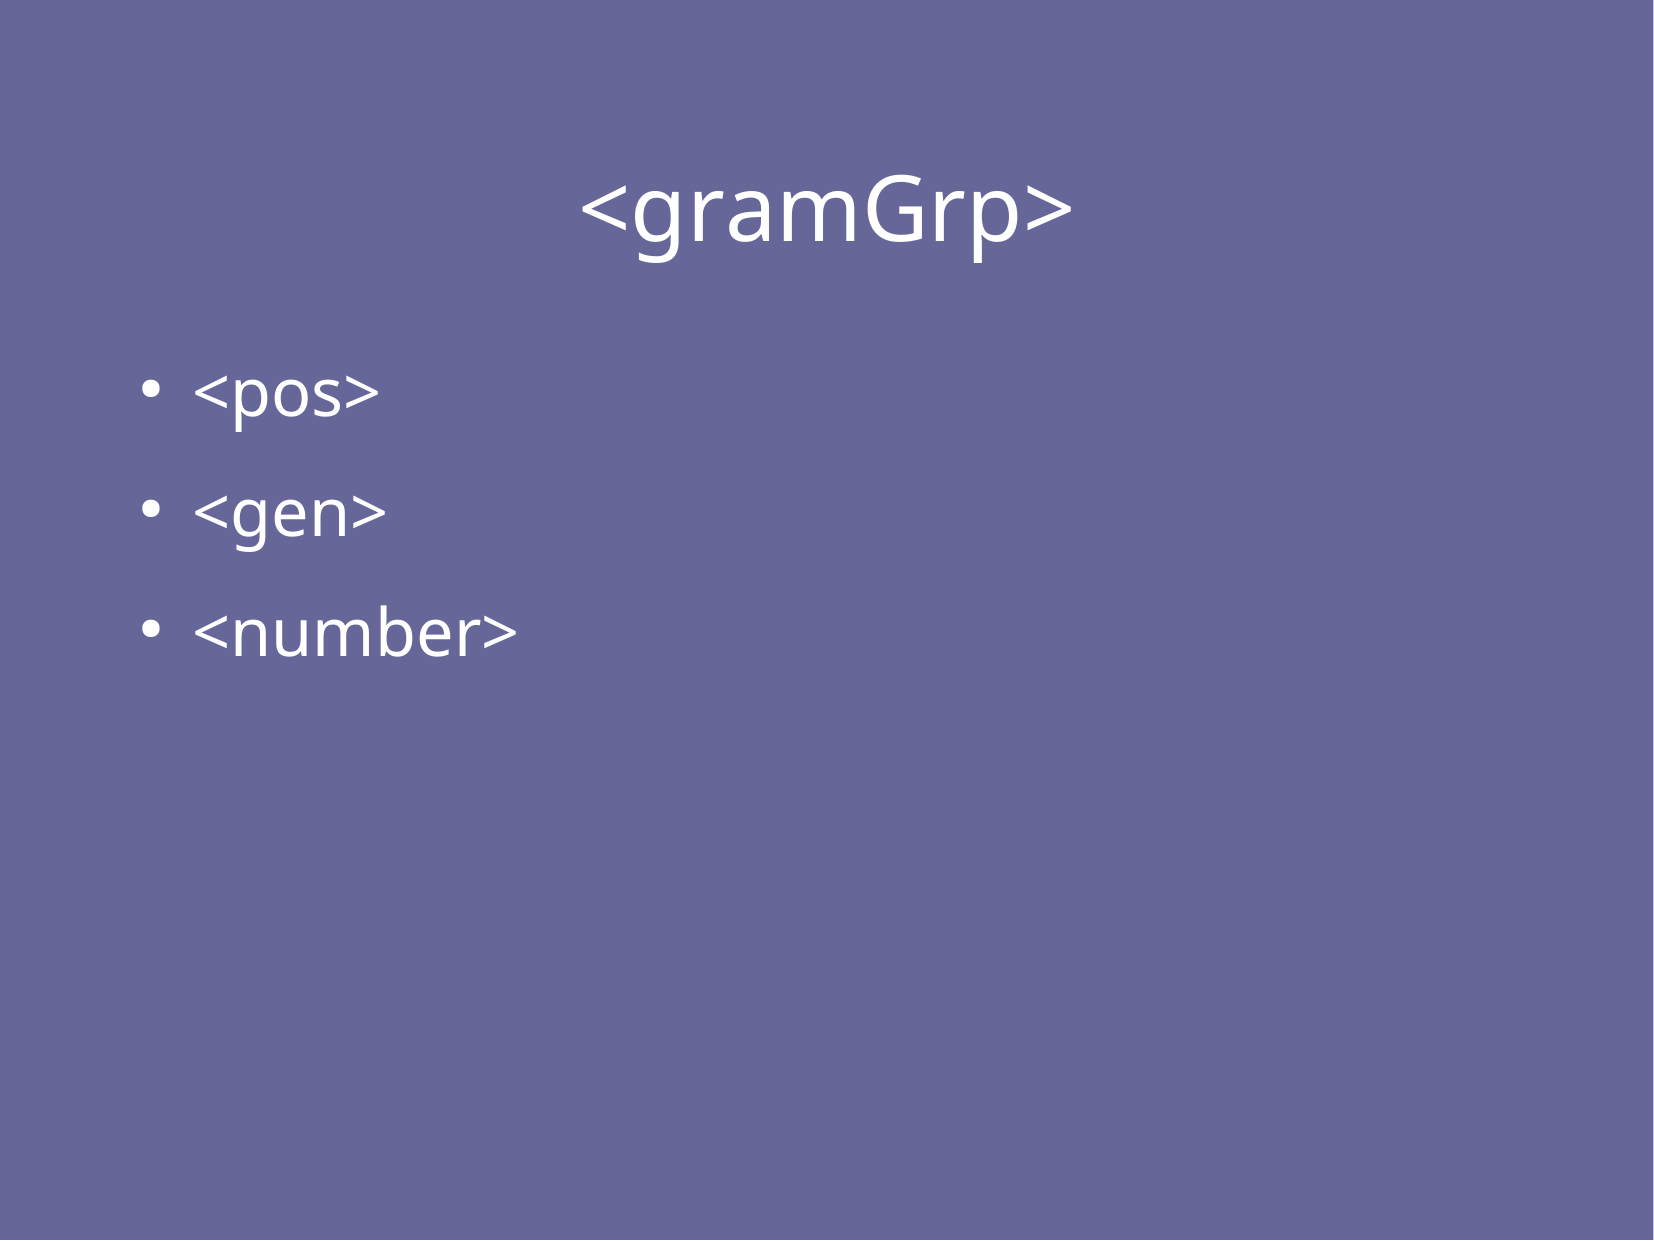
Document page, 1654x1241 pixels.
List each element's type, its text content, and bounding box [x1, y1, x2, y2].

list <pos> <gen> <number> [121, 344, 1534, 1112]
title <gramGrp> [121, 110, 1534, 303]
